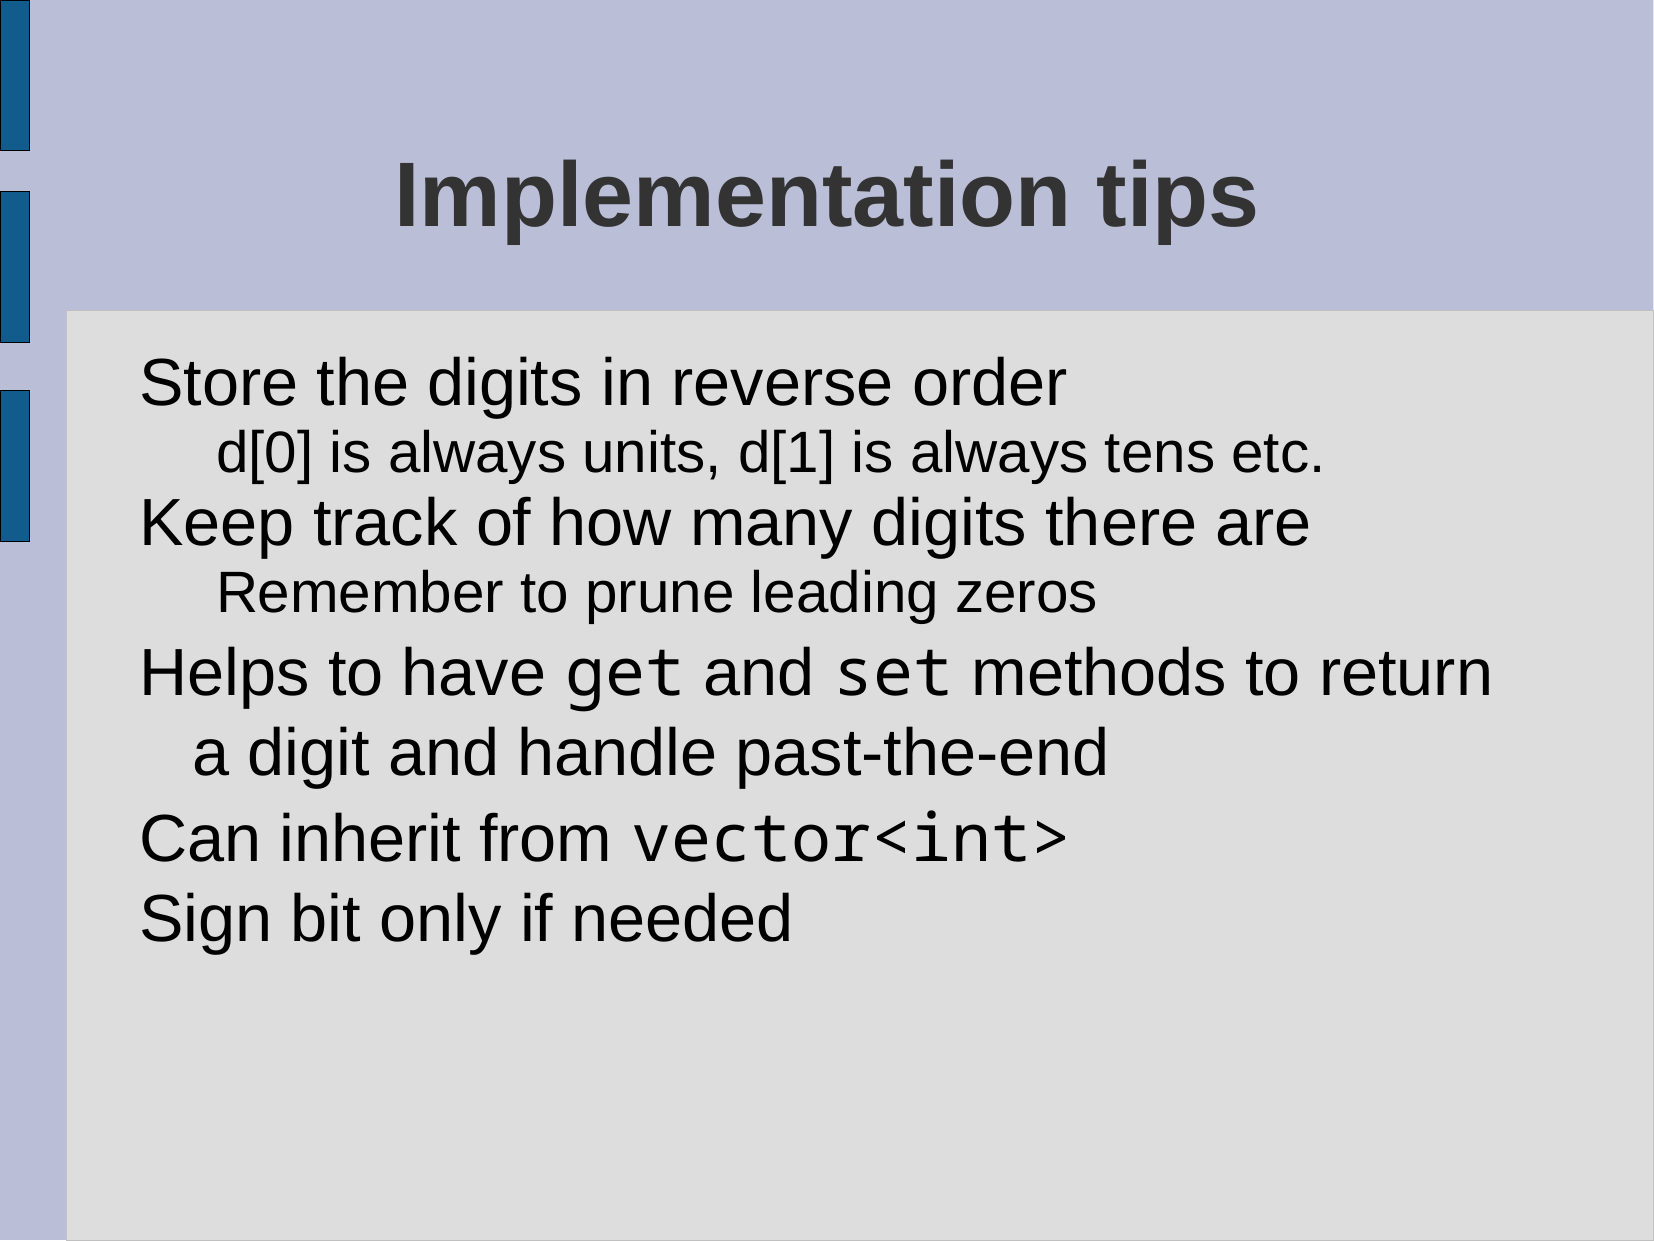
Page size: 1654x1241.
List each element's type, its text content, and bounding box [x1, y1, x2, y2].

title Implementation tips [121, 98, 1534, 291]
list Store the digits in reverse order d[0] is always units, d[1] is always tens etc. Keep track of how many digits there are Remember to prune leading zeros Helps to have get and set methods to return a digit and handle past-the-end Can inherit from vector<int> Sign bit only if needed [121, 344, 1534, 1112]
